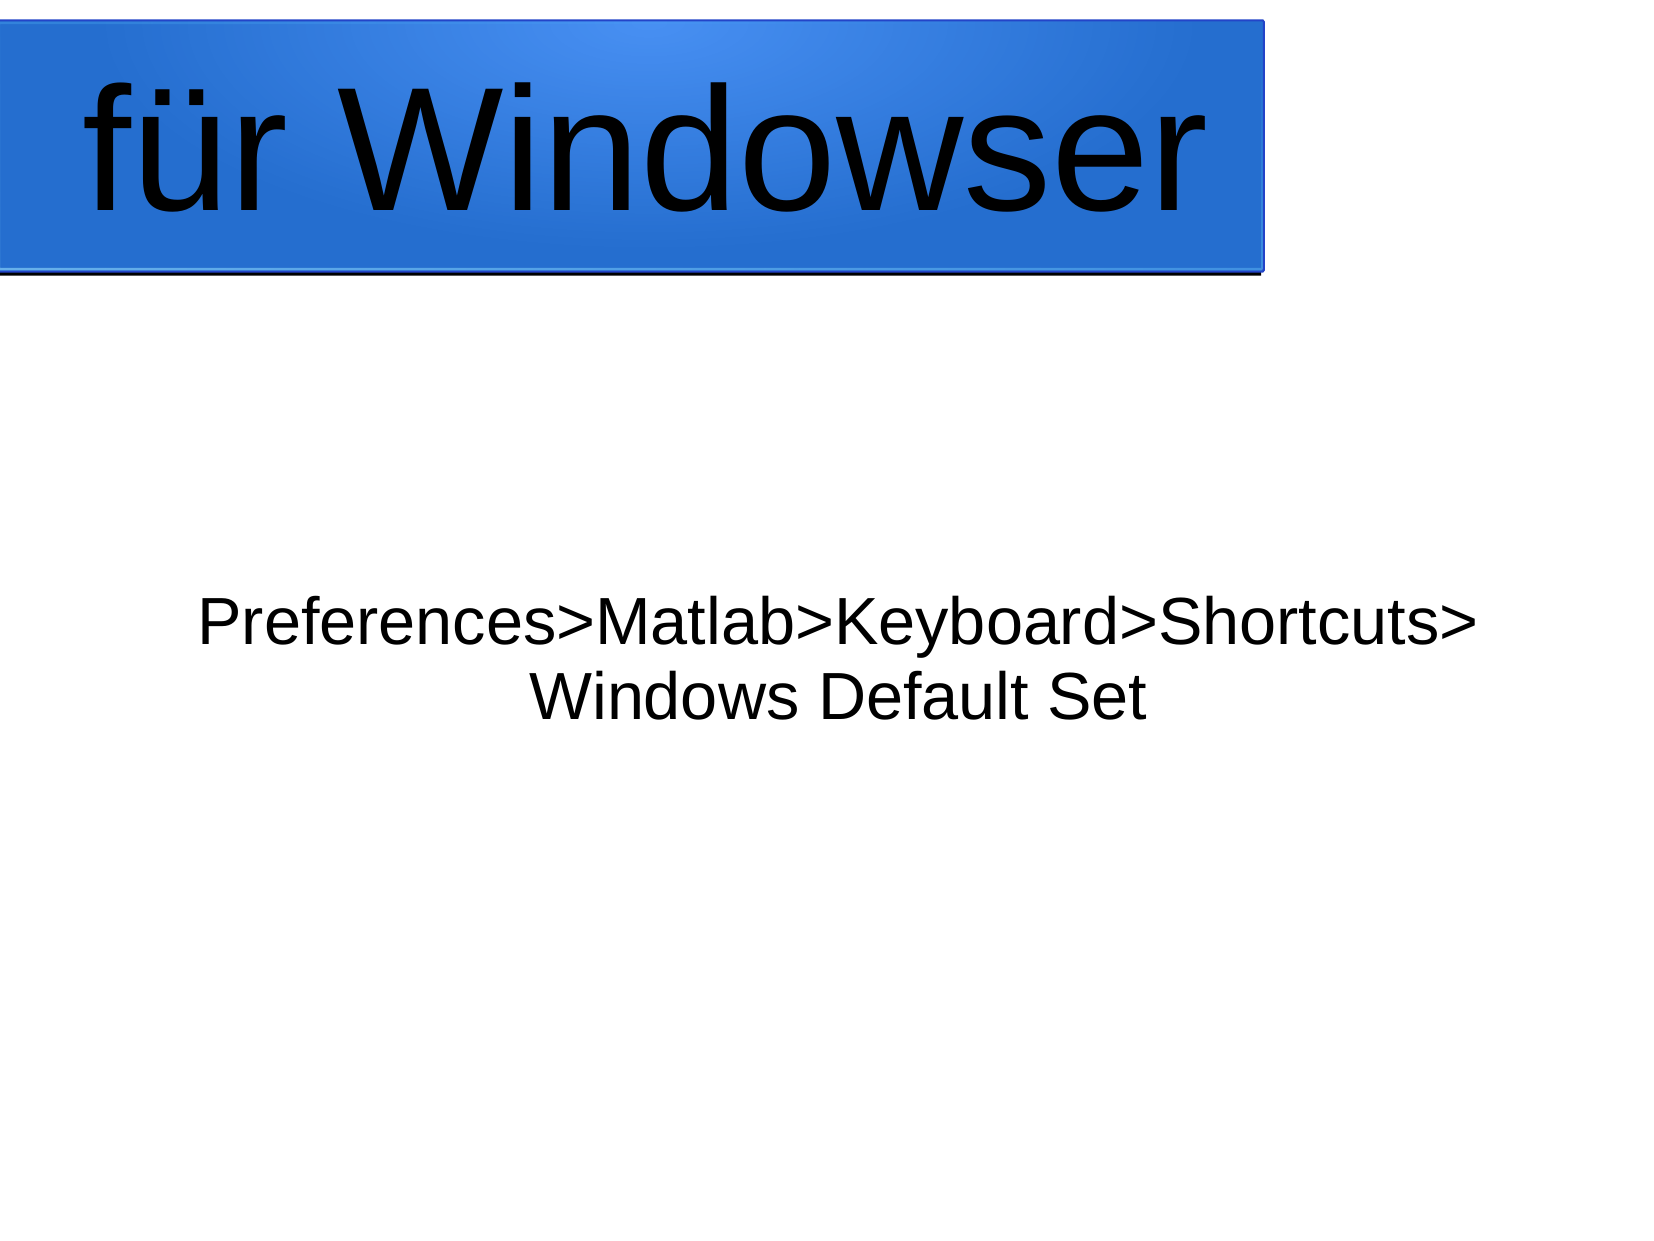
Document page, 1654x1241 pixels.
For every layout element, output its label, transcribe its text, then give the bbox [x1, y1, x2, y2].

subtitle Preferences>Matlab>Keyboard>Shortcuts> Windows Default Set [82, 299, 1571, 1019]
title für Windowser [82, 47, 1235, 252]
